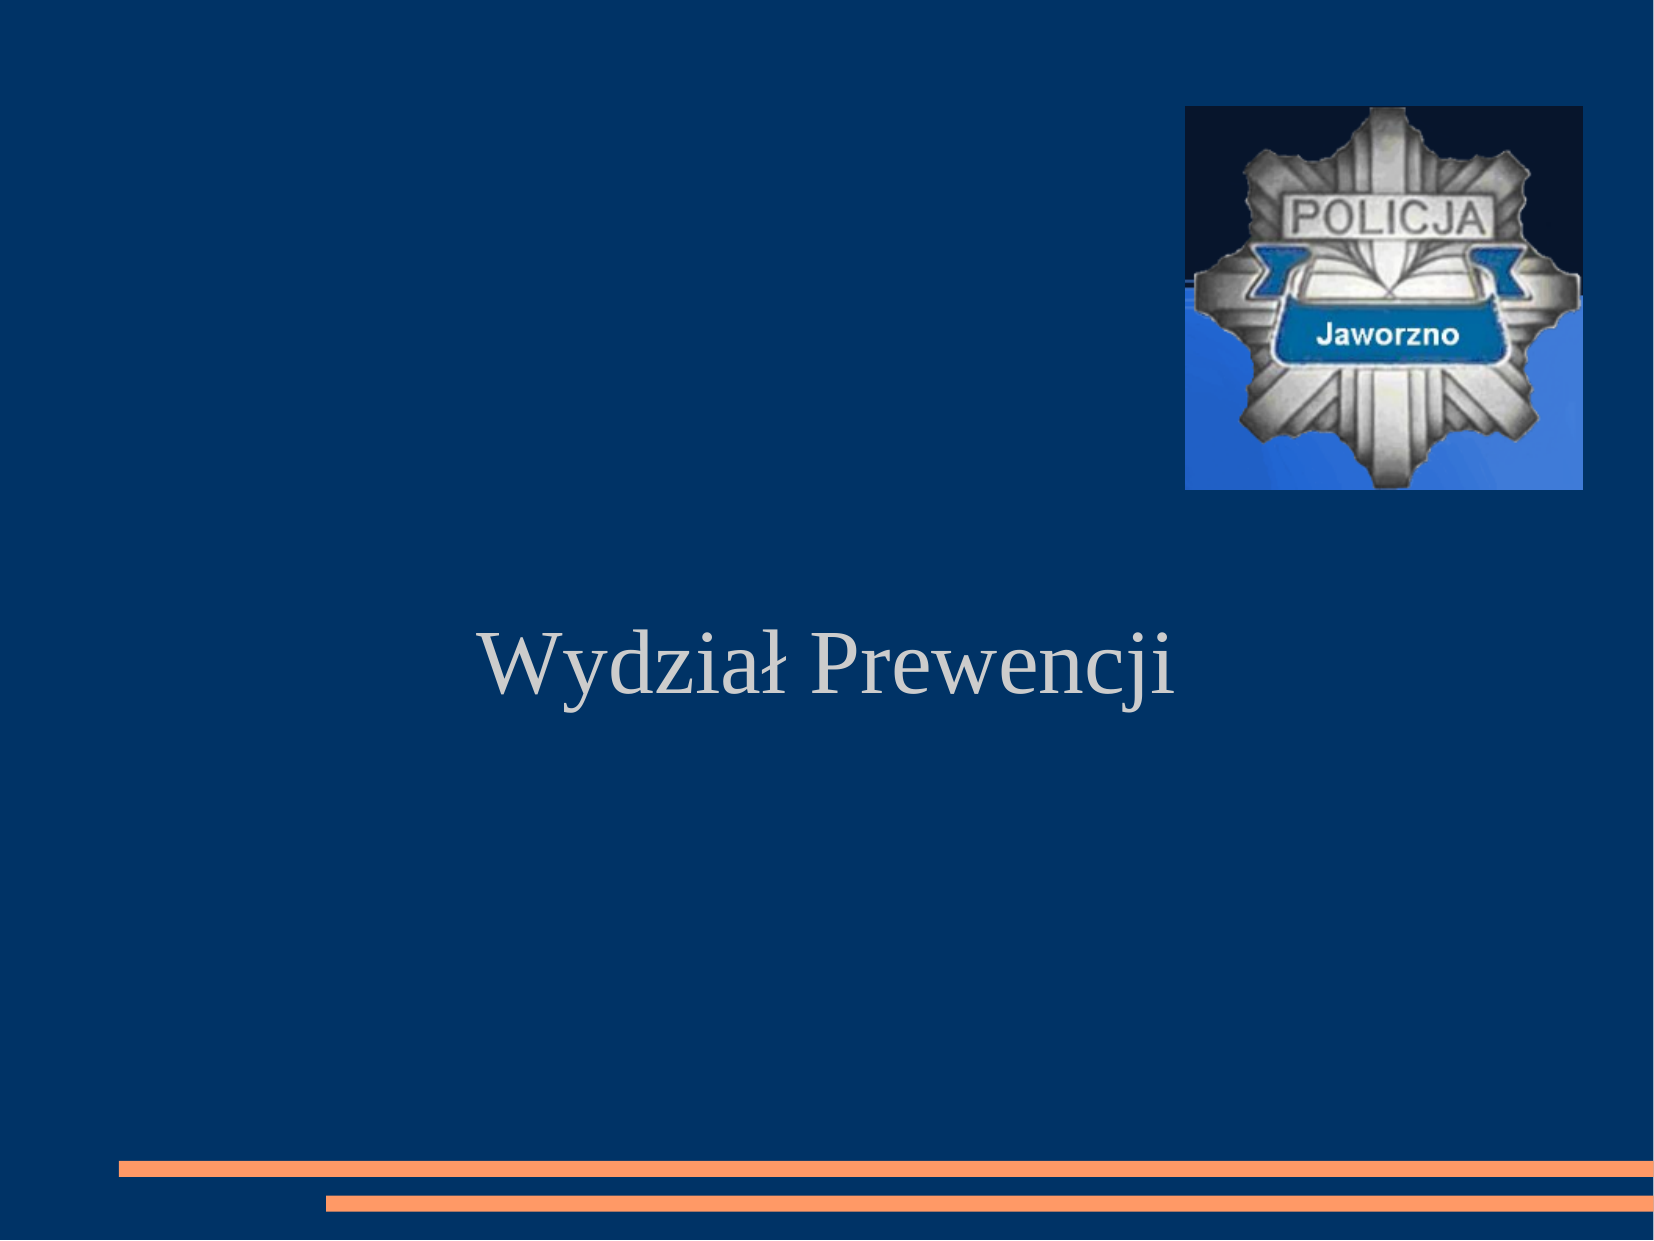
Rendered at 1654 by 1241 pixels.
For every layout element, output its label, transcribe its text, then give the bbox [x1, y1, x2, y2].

subtitle Wydział Prewencji [82, 49, 1571, 1174]
picture [1185, 106, 1583, 490]
